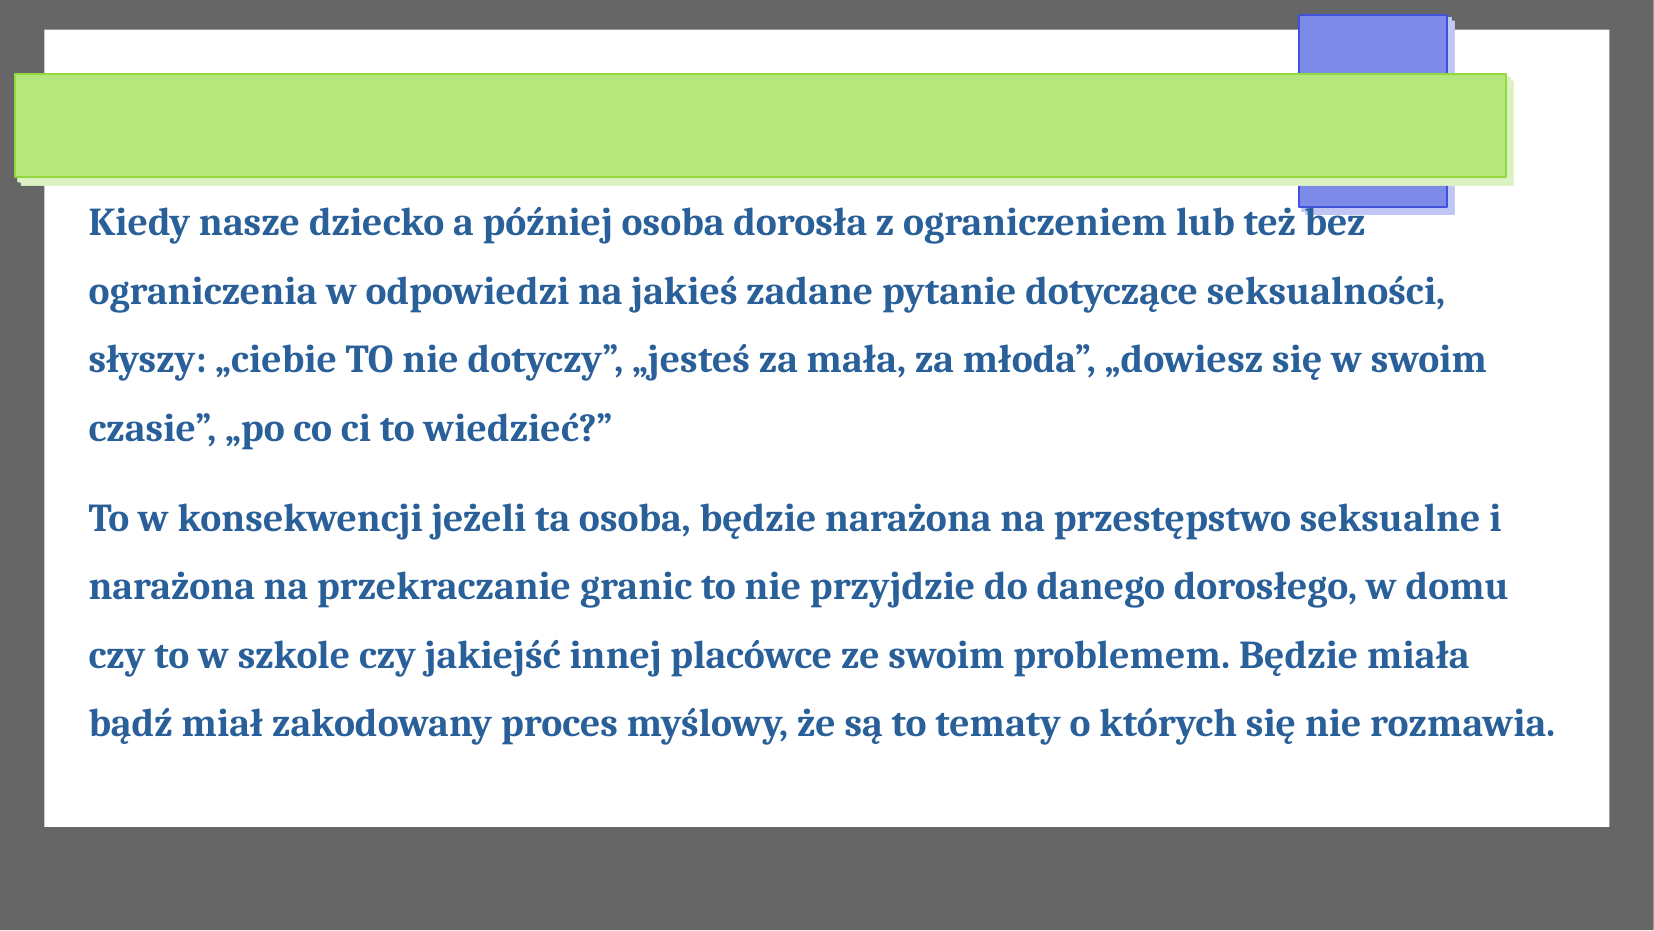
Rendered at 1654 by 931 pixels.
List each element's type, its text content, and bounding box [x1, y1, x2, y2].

list Kiedy nasze dziecko a później osoba dorosła z ograniczeniem lub też bez ograniczenia w odpowiedzi na jakieś zadane pytanie dotyczące seksualności, słyszy: „ciebie TO nie dotyczy”, „jesteś za mała, za młoda”, „dowiesz się w swoim czasie”, „po co ci to wiedzieć?” To w konsekwencji jeżeli ta osoba, będzie narażona na przestępstwo seksualne i narażona na przekraczanie granic to nie przyjdzie do danego dorosłego, w domu czy to w szkole czy jakiejść innej placówce ze swoim problemem. Będzie miała bądź miał zakodowany proces myślowy, że są to tematy o których się nie rozmawia. [88, 177, 1565, 768]
